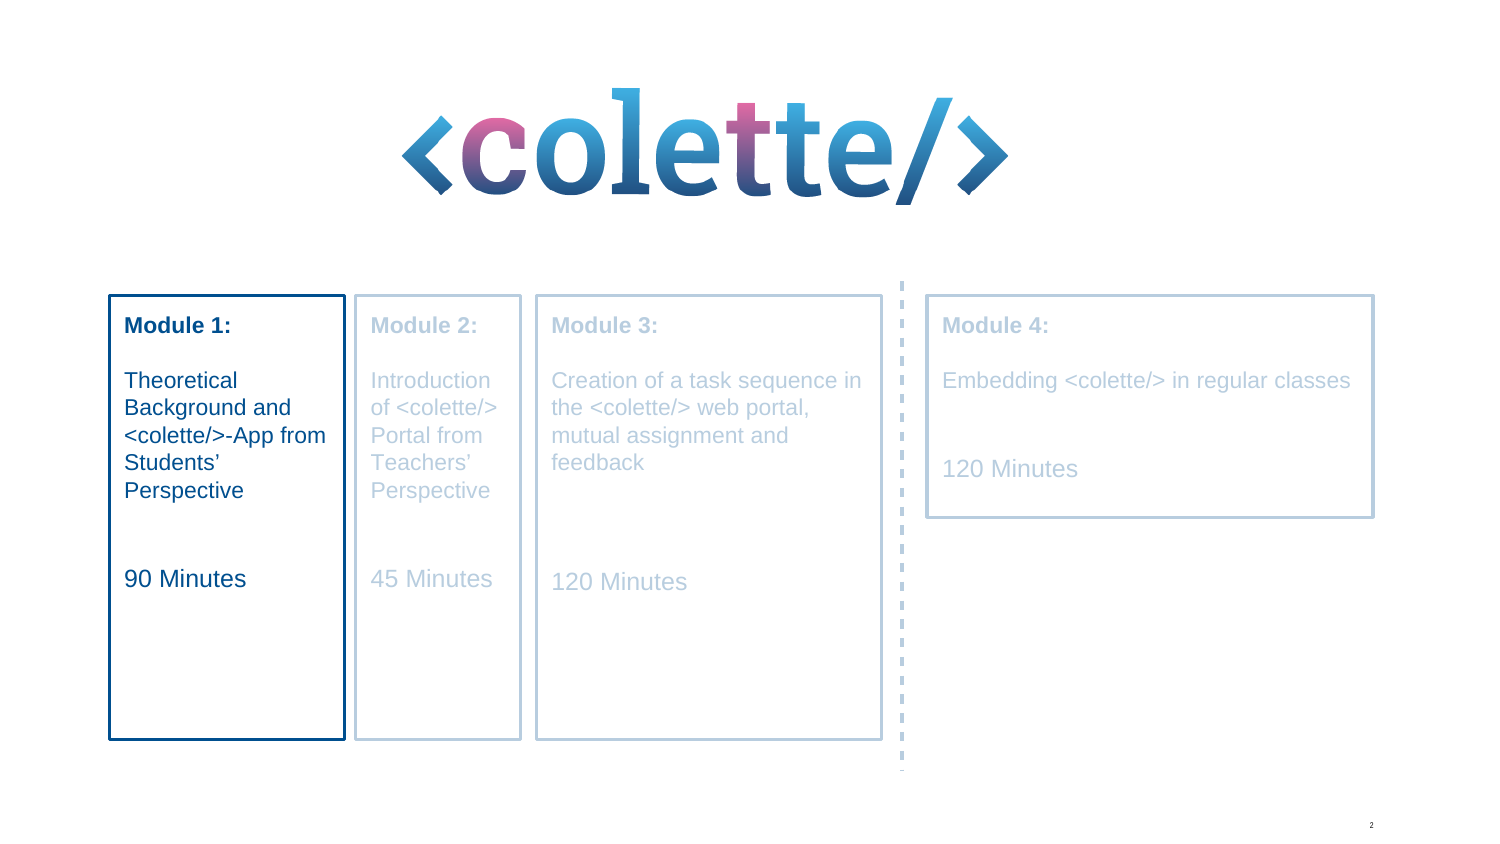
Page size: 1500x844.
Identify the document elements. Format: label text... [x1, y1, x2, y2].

text_box [350, 254, 1387, 782]
text_box Module 1: Theoretical Background and <colette/>-App from Students’ Perspective 90 Minutes [109, 295, 345, 740]
text_box ‹#› [1364, 819, 1478, 833]
picture [306, 13, 1103, 279]
